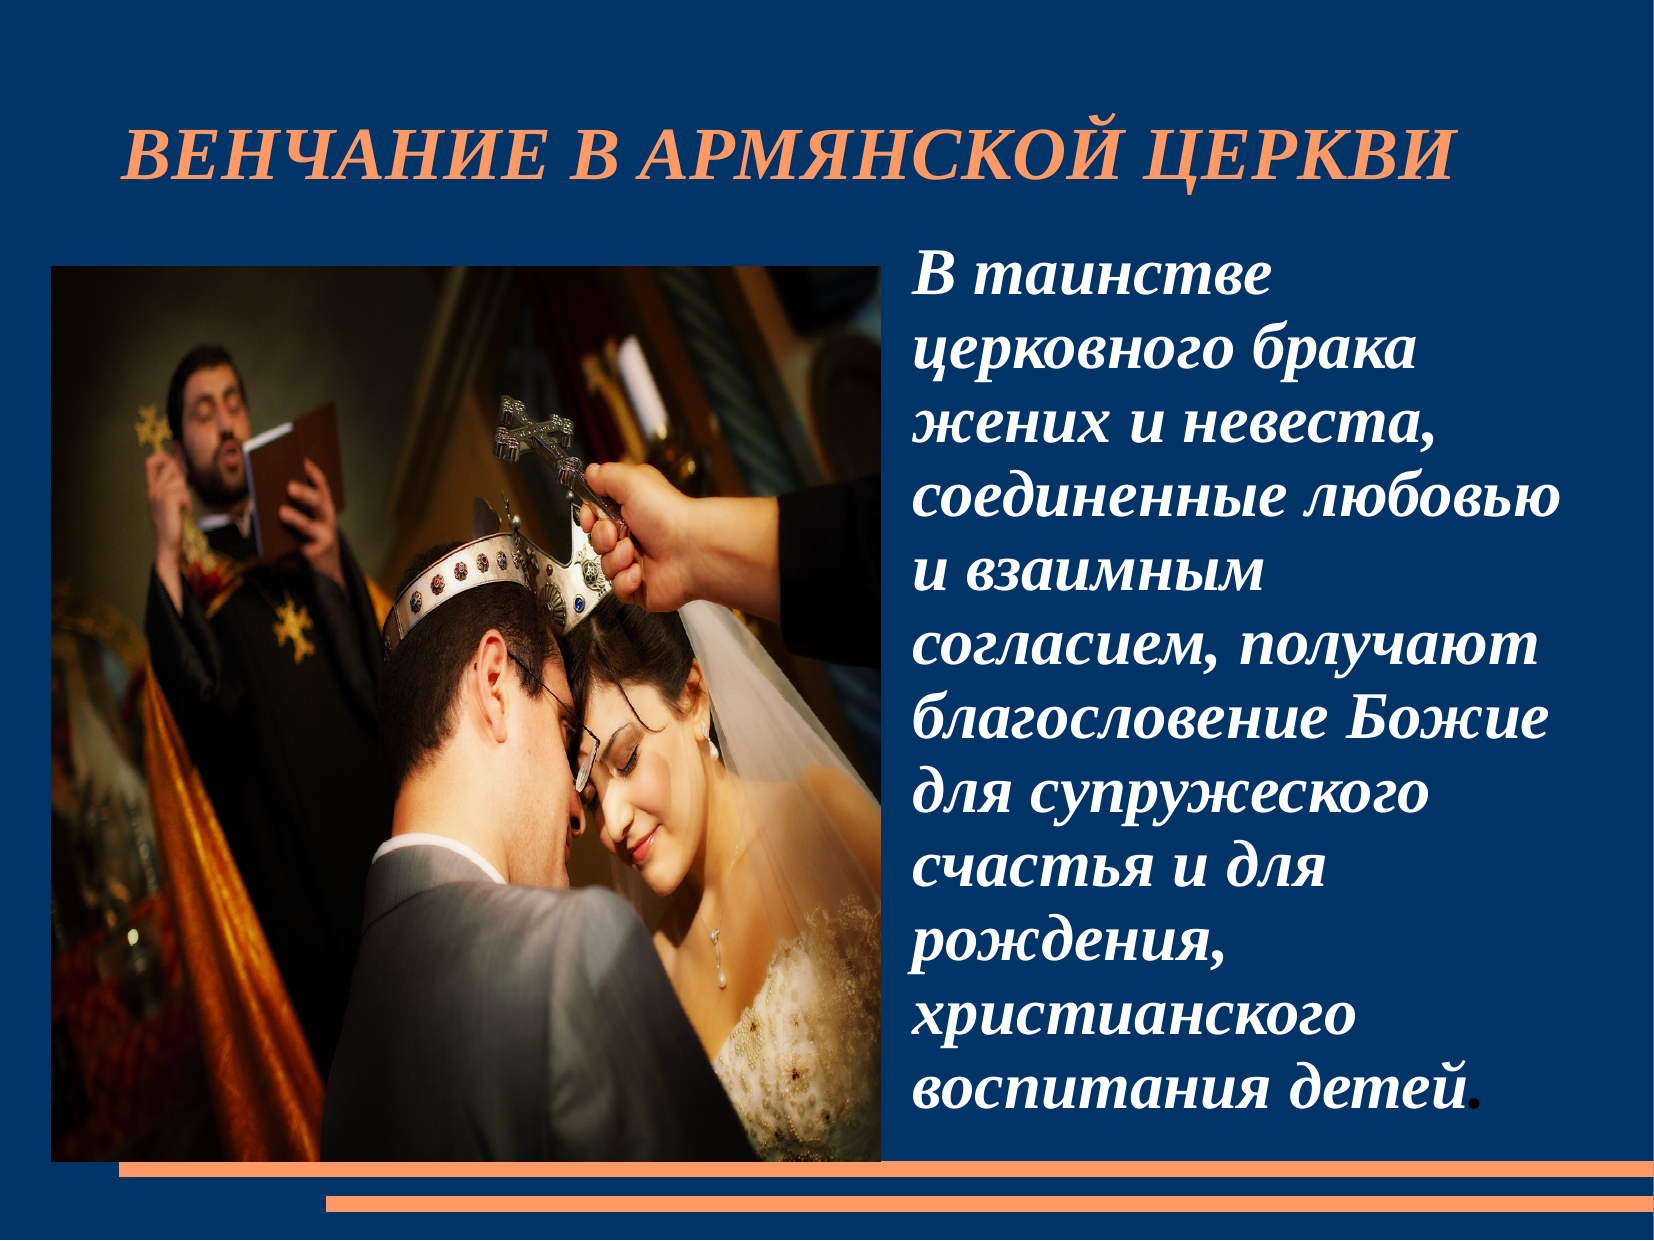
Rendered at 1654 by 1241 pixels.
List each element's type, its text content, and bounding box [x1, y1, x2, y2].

picture [51, 267, 881, 1162]
title ВЕНЧАНИЕ В АРМЯНСКОЙ ЦЕРКВИ [121, 46, 1534, 254]
text_box В таинстве церковного брака жених и невеста, соединенные любовью и взаимным согласием, получают благословение Божие для супружеского счастья и для рождения, христианского воспитания детей. [897, 227, 1606, 1165]
